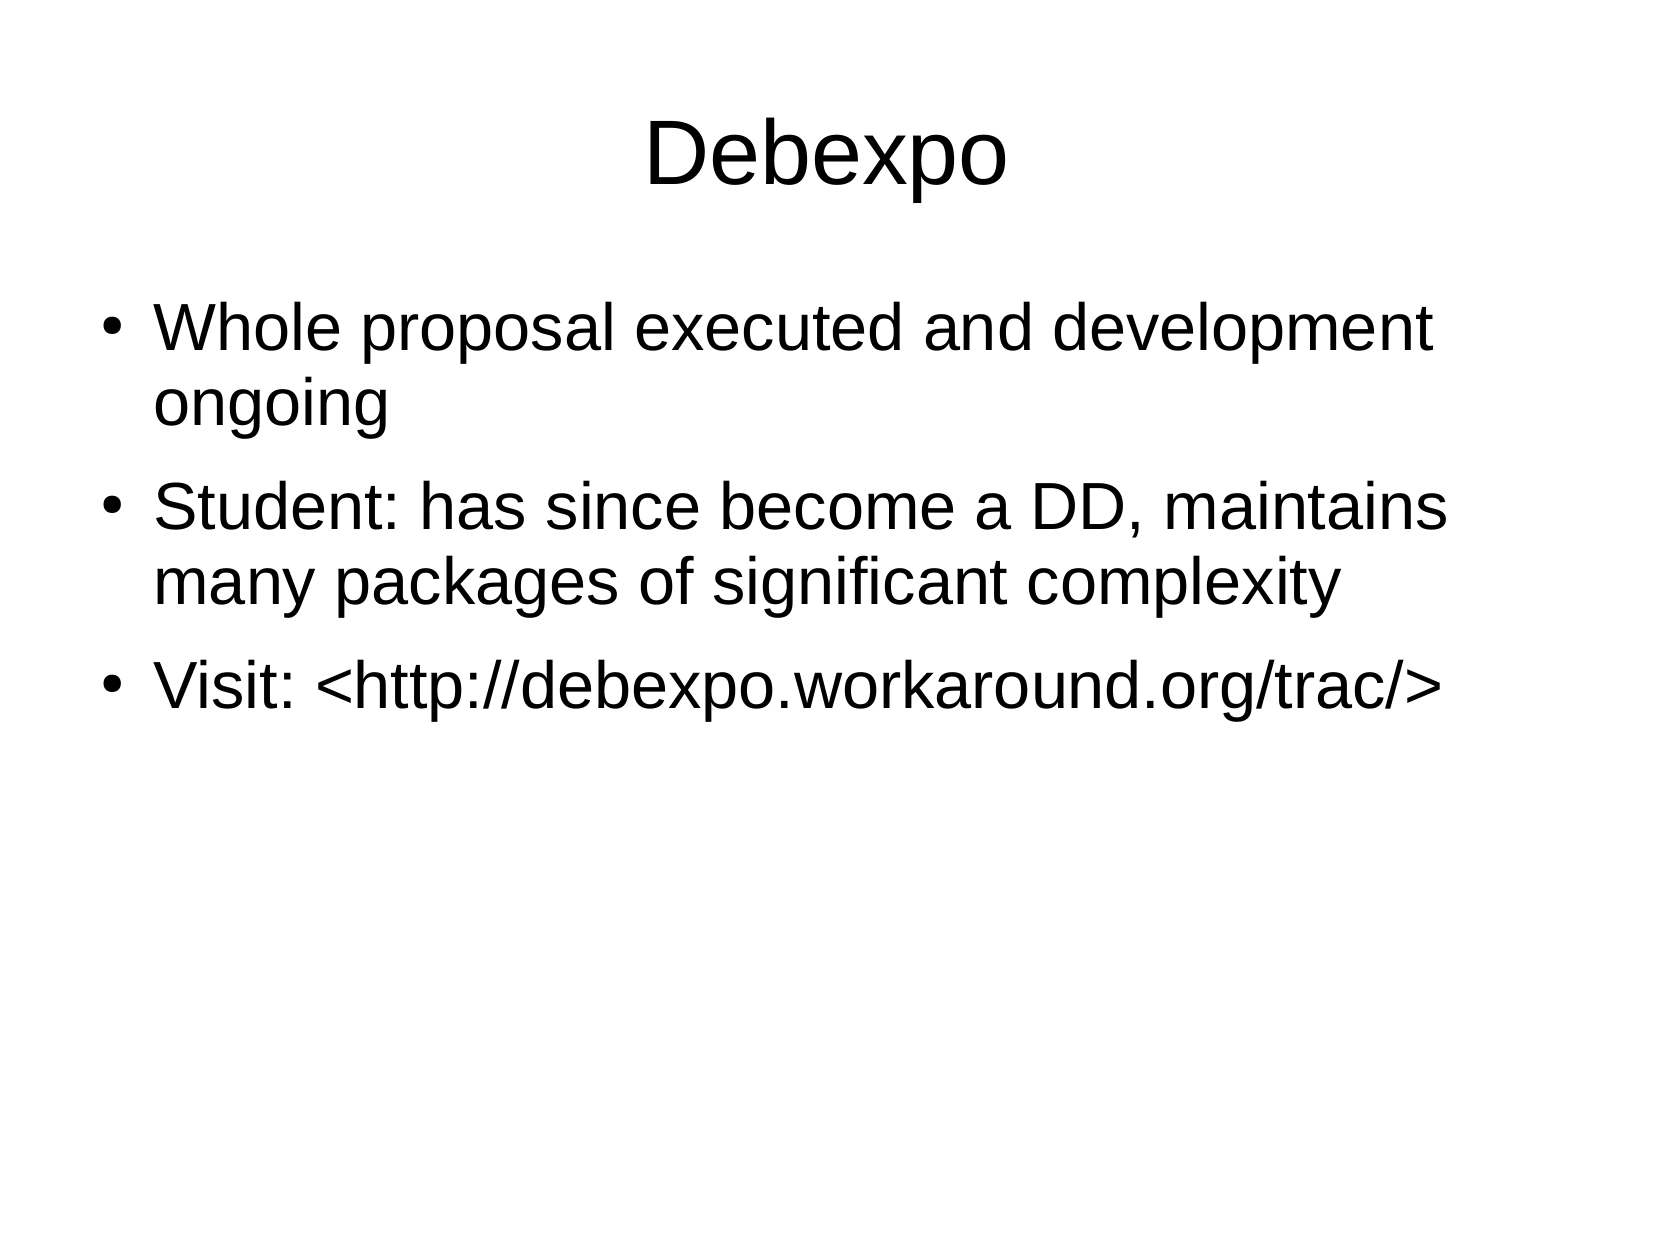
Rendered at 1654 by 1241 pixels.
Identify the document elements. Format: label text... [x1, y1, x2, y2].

list Whole proposal executed and development ongoing Student: has since become a DD, maintains many packages of significant complexity Visit: <http://debexpo.workaround.org/trac/> [82, 290, 1571, 1109]
title Debexpo [82, 49, 1571, 257]
